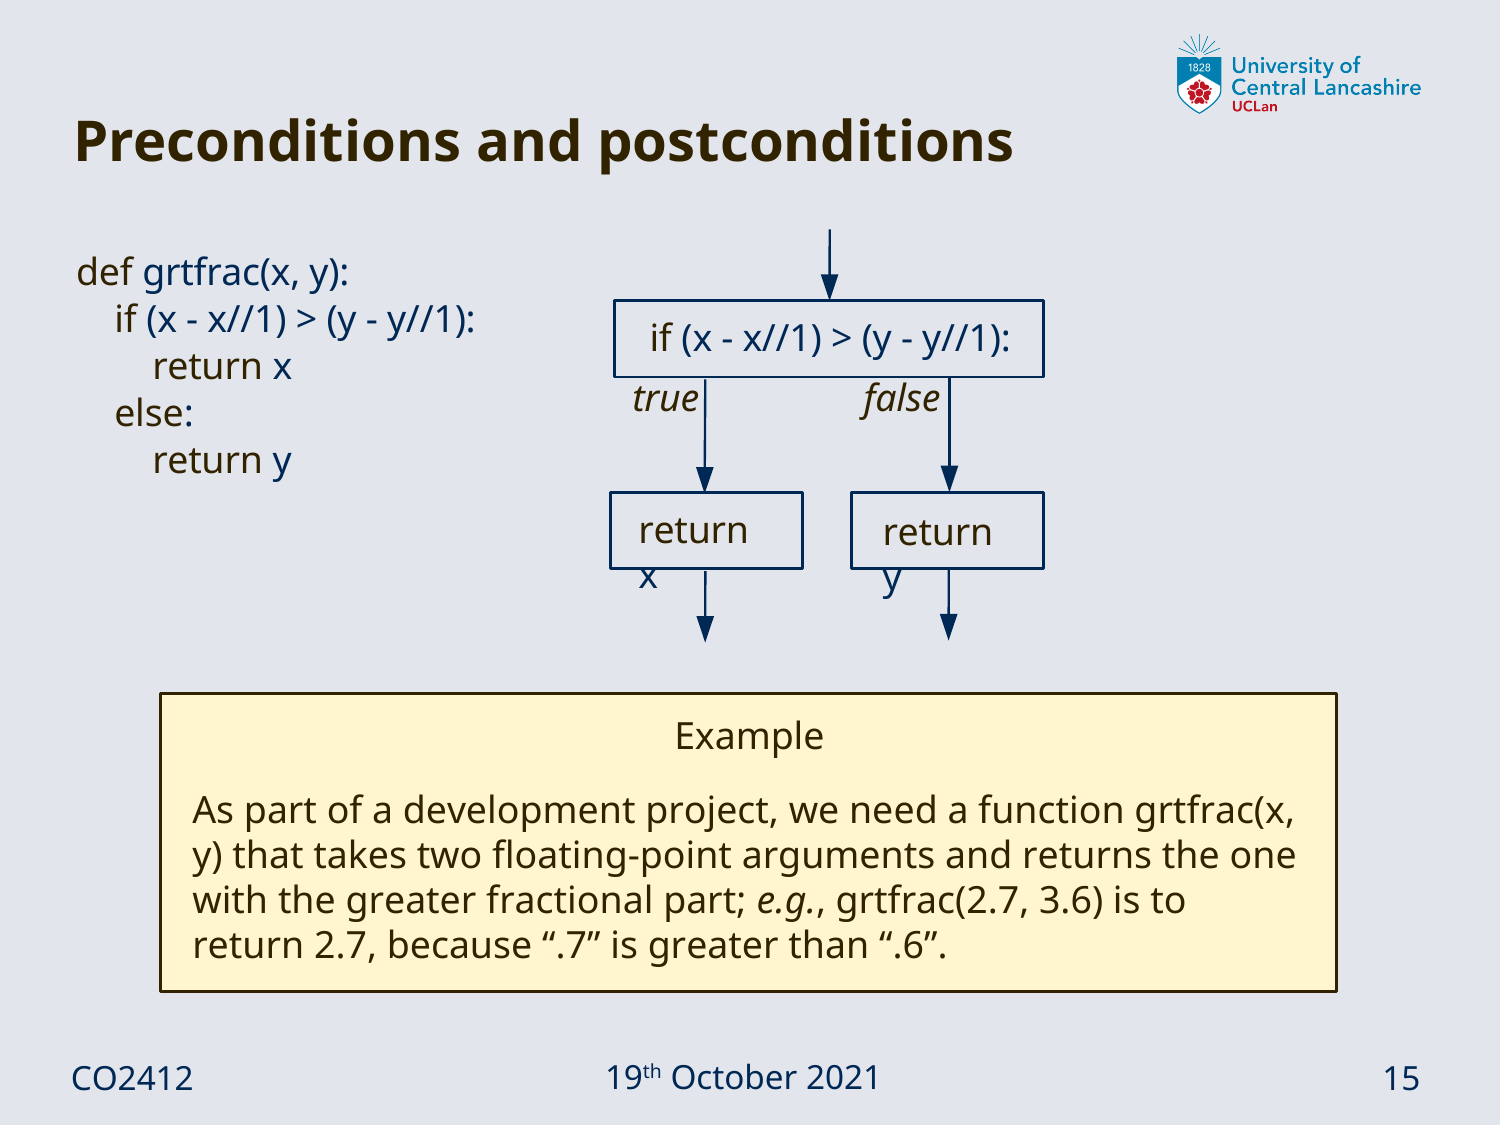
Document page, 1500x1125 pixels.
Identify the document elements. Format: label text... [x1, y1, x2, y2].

text_box true [564, 366, 767, 427]
picture [1177, 34, 1421, 93]
text_box if (x - x//1) > (y - y//1): [1045, 306, 1056, 367]
text_box [160, 693, 1337, 992]
text_box if (x - x//1) > (y - y//1): [603, 306, 613, 366]
text_box return y [867, 500, 1029, 561]
text_box false [800, 366, 1004, 427]
text_box return x [623, 498, 785, 559]
text_box def grtfrac(x, y): if (x - x//1) > (y - y//1): return x else: return y [59, 240, 523, 511]
title Preconditions and postconditions [58, 93, 1475, 186]
text_box if (x - x//1) > (y - y//1): [616, 306, 1042, 367]
text_box Example As part of a development project, we need a function grtfrac(x, y) that takes two floating-point arguments and returns the one with the greater fractional part; e.g., grtfrac(2.7, 3.6) is to return 2.7, because “.7” is greater than “.6”. [177, 704, 1322, 1005]
